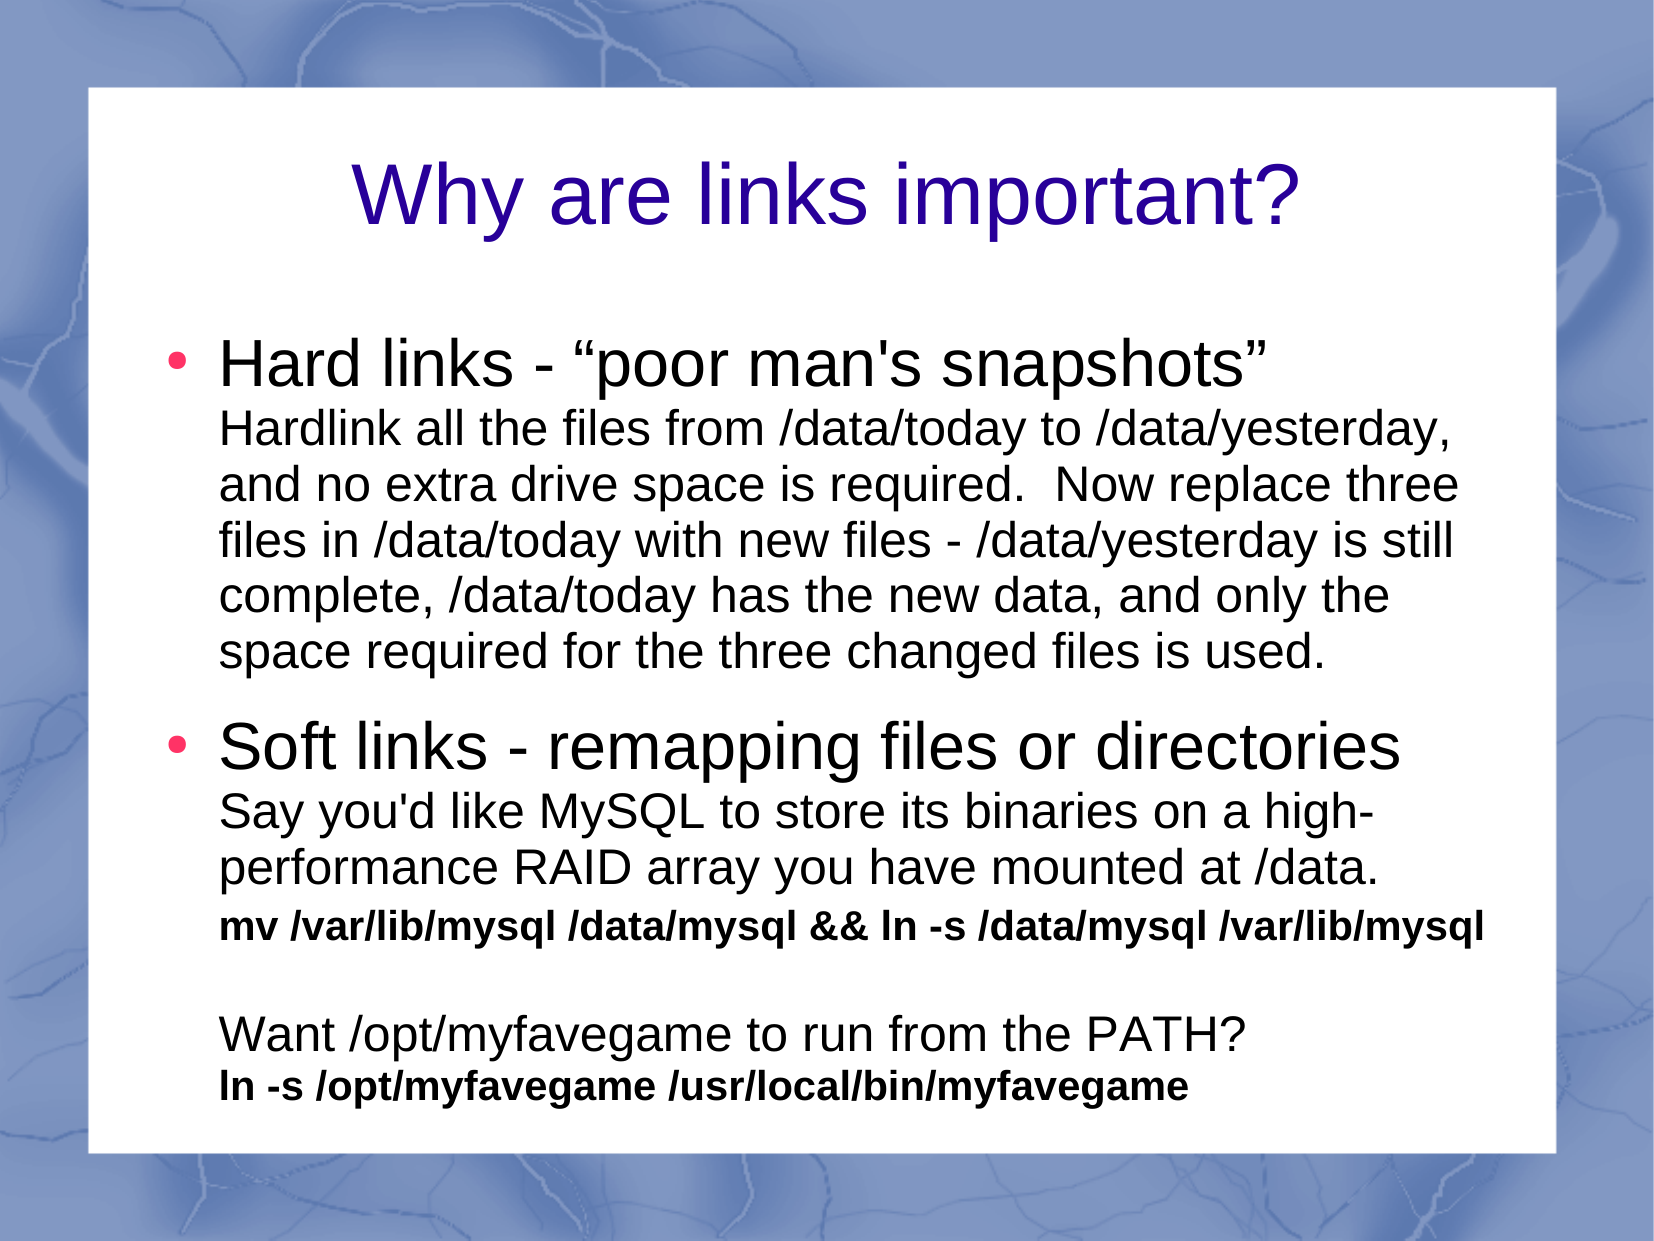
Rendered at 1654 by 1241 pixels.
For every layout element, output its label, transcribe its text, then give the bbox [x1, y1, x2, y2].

list Hard links - “poor man's snapshots” Hardlink all the files from /data/today to /data/yesterday, and no extra drive space is required. Now replace three files in /data/today with new files - /data/yesterday is still complete, /data/today has the new data, and only the space required for the three changed files is used. Soft links - remapping files or directories Say you'd like MySQL to store its binaries on a high-performance RAID array you have mounted at /data. mv /var/lib/mysql /data/mysql && ln -s /data/mysql /var/lib/mysql Want /opt/myfavegame to run from the PATH? ln -s /opt/myfavegame /usr/local/bin/myfavegame [147, 325, 1506, 1232]
title Why are links important? [118, 90, 1536, 298]
picture [0, 0, 1654, 1241]
